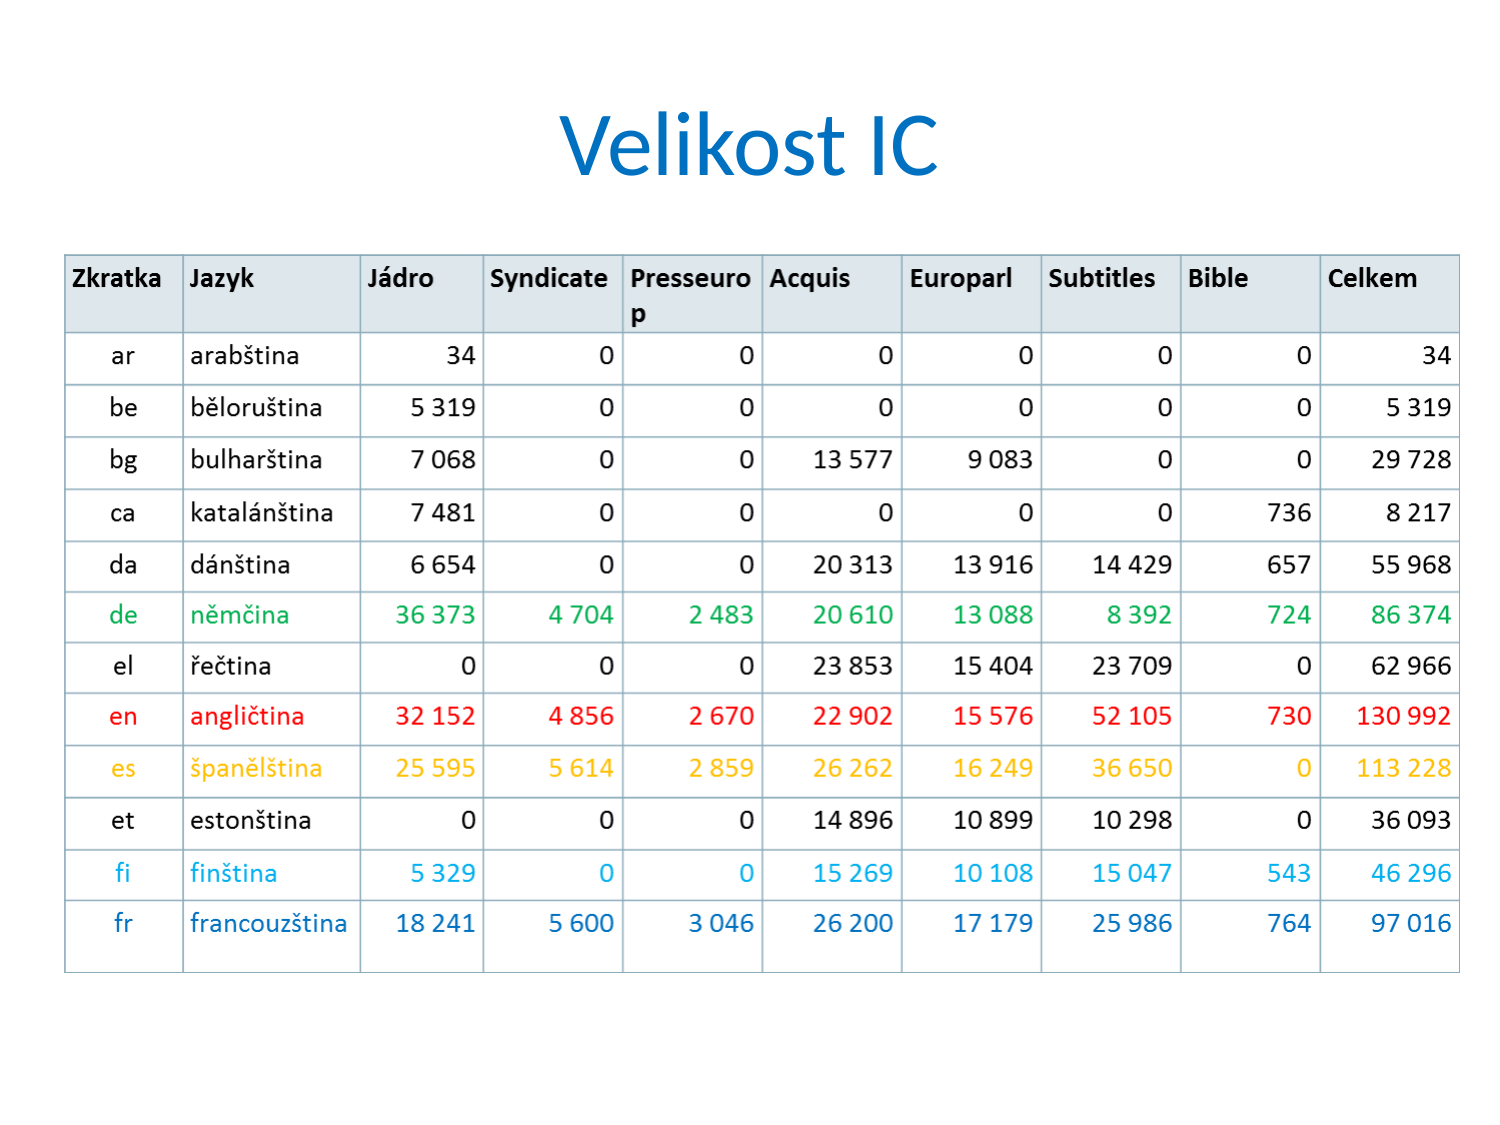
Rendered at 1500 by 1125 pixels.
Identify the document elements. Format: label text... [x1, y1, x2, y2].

picture [64, 250, 1460, 973]
title Velikost IC [75, 45, 1426, 233]
